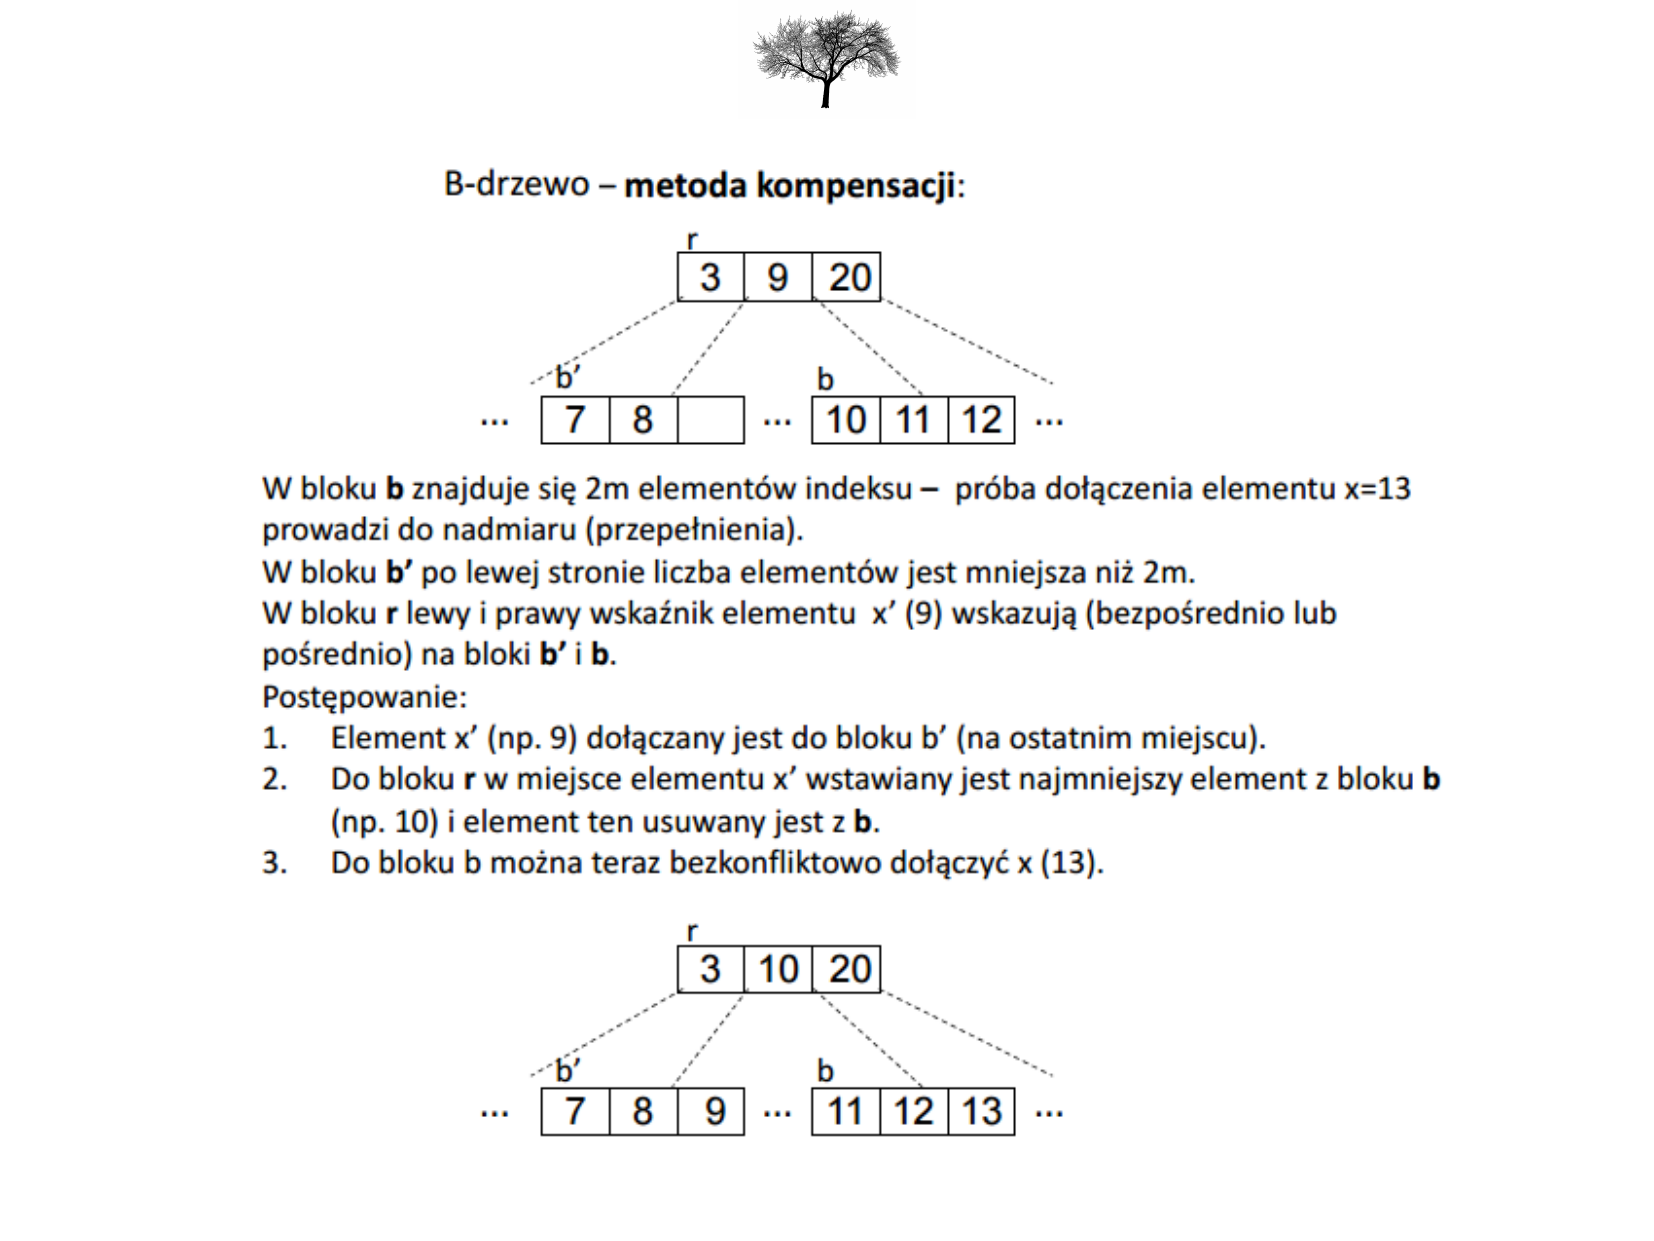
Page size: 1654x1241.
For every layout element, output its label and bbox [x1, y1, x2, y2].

picture [738, 0, 916, 119]
picture [224, 141, 1485, 1154]
